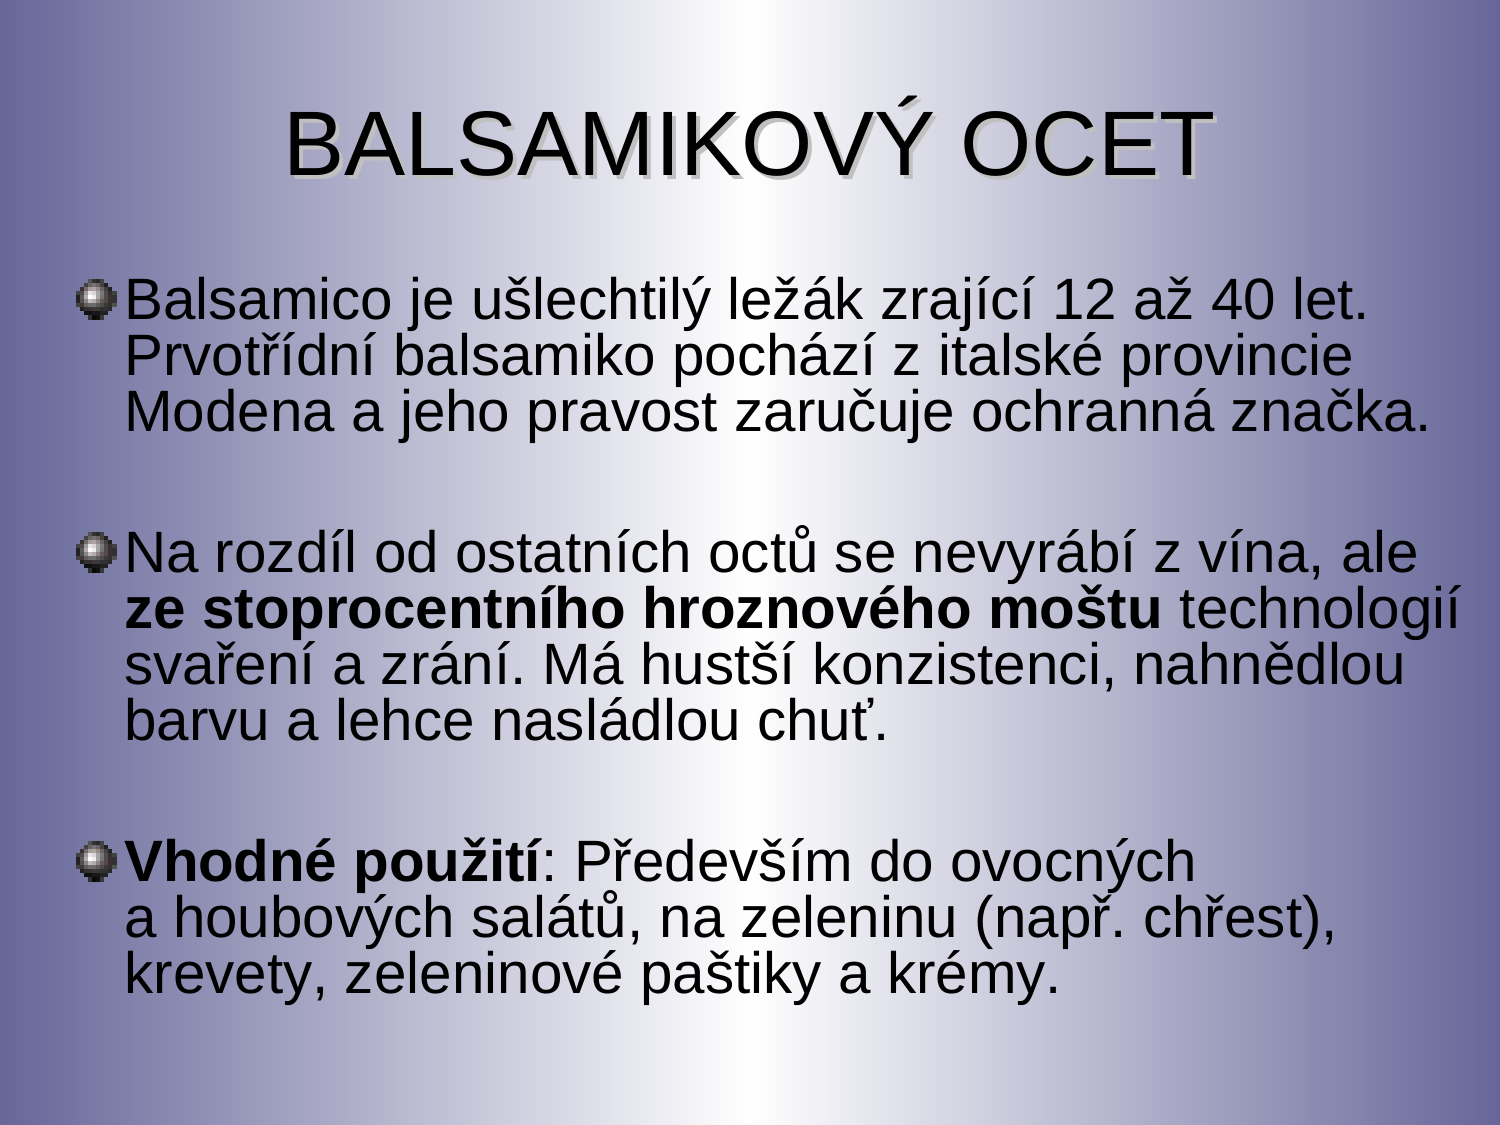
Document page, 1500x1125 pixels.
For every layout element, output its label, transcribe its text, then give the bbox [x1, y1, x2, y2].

title BALSAMIKOVÝ OCET [75, 45, 1426, 233]
list Balsamico je ušlechtilý ležák zrající 12 až 40 let. Prvotřídní balsamiko pochází z italské provincie Modena a jeho pravost zaručuje ochranná značka. Na rozdíl od ostatních octů se nevyrábí z vína, ale ze stoprocentního hroznového moštu technologií svaření a zrání. Má hustší konzistenci, nahnědlou barvu a lehce nasládlou chuť. Vhodné použití: Především do ovocných a houbových salátů, na zeleninu (např. chřest), krevety, zeleninové paštiky a krémy. [53, 267, 1500, 1125]
